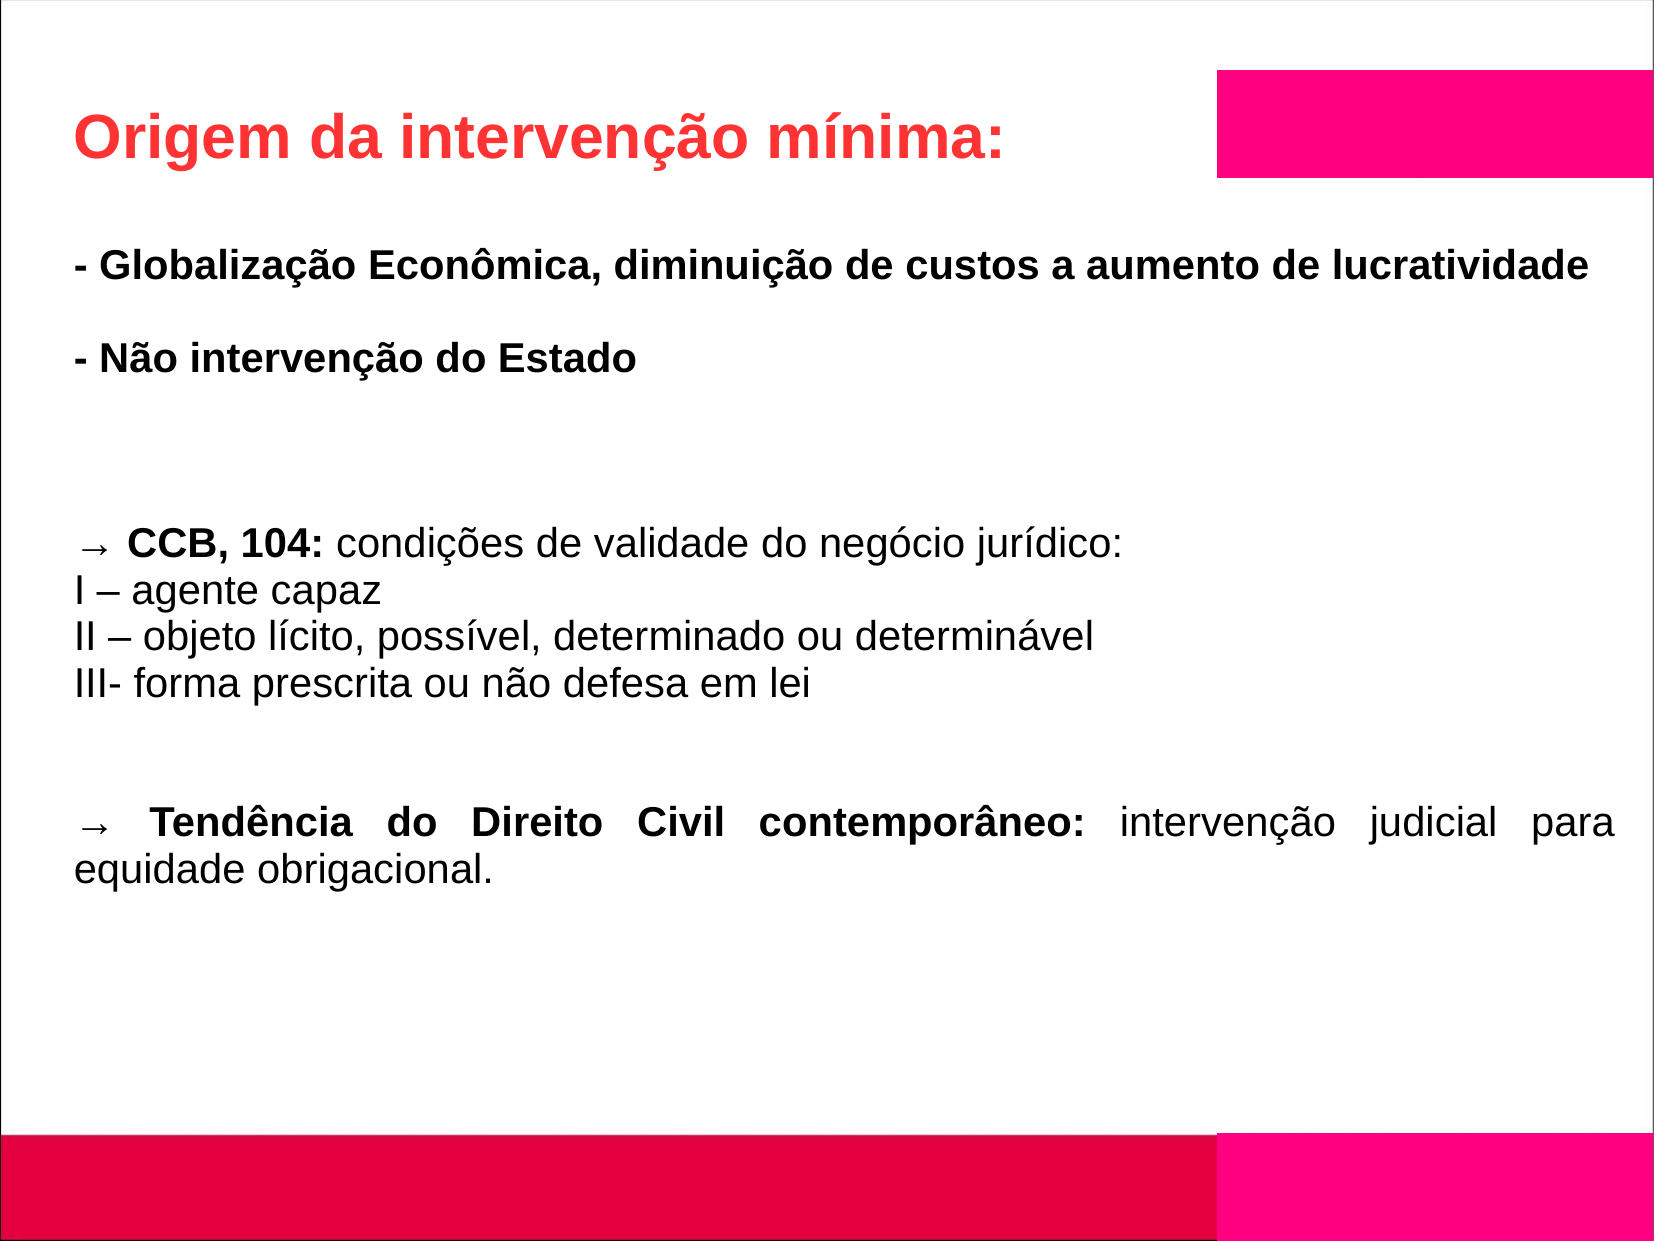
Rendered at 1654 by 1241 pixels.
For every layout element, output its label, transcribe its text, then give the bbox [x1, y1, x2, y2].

picture [0, 0, 1654, 1241]
text_box Origem da intervenção mínima: - Globalização Econômica, diminuição de custos a aumento de lucratividade - Não intervenção do Estado → CCB, 104: condições de validade do negócio jurídico: I – agente capaz II – objeto lícito, possível, determinado ou determinável III- forma prescrita ou não defesa em lei → Tendência do Direito Civil contemporâneo: intervenção judicial para equidade obrigacional. [59, 94, 1630, 1007]
